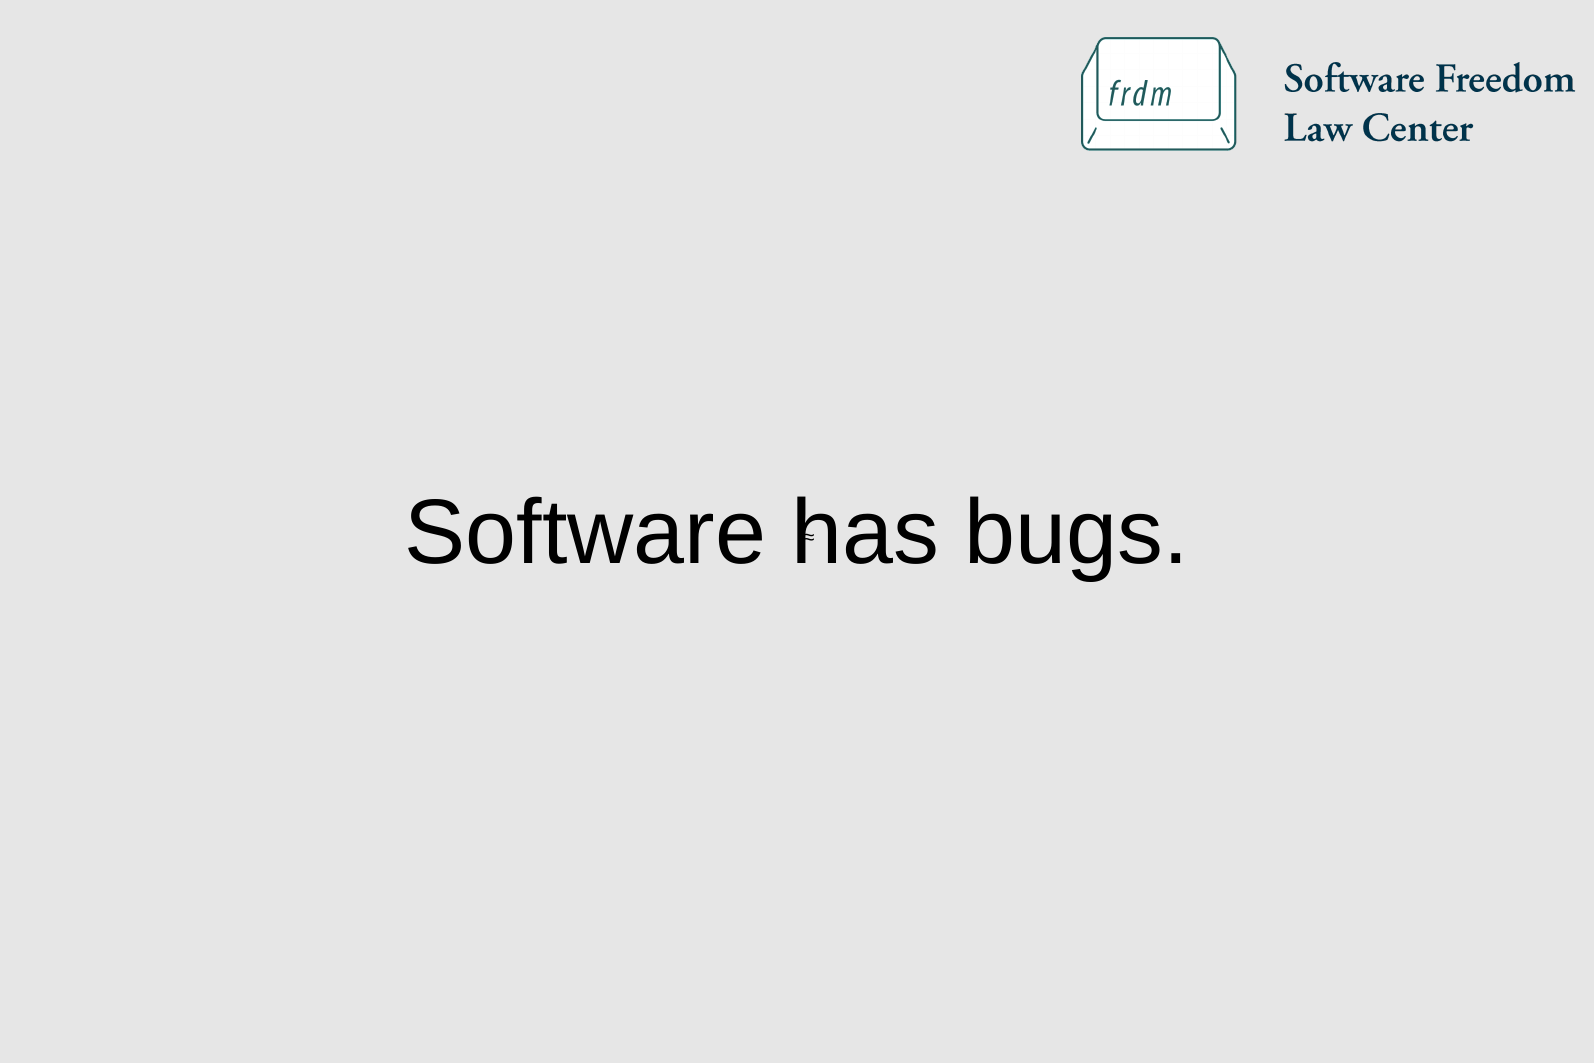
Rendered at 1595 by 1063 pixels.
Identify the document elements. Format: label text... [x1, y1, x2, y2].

text_box ≈ [788, 518, 830, 557]
title Software has bugs. [79, 450, 1515, 613]
picture [1081, 37, 1576, 152]
